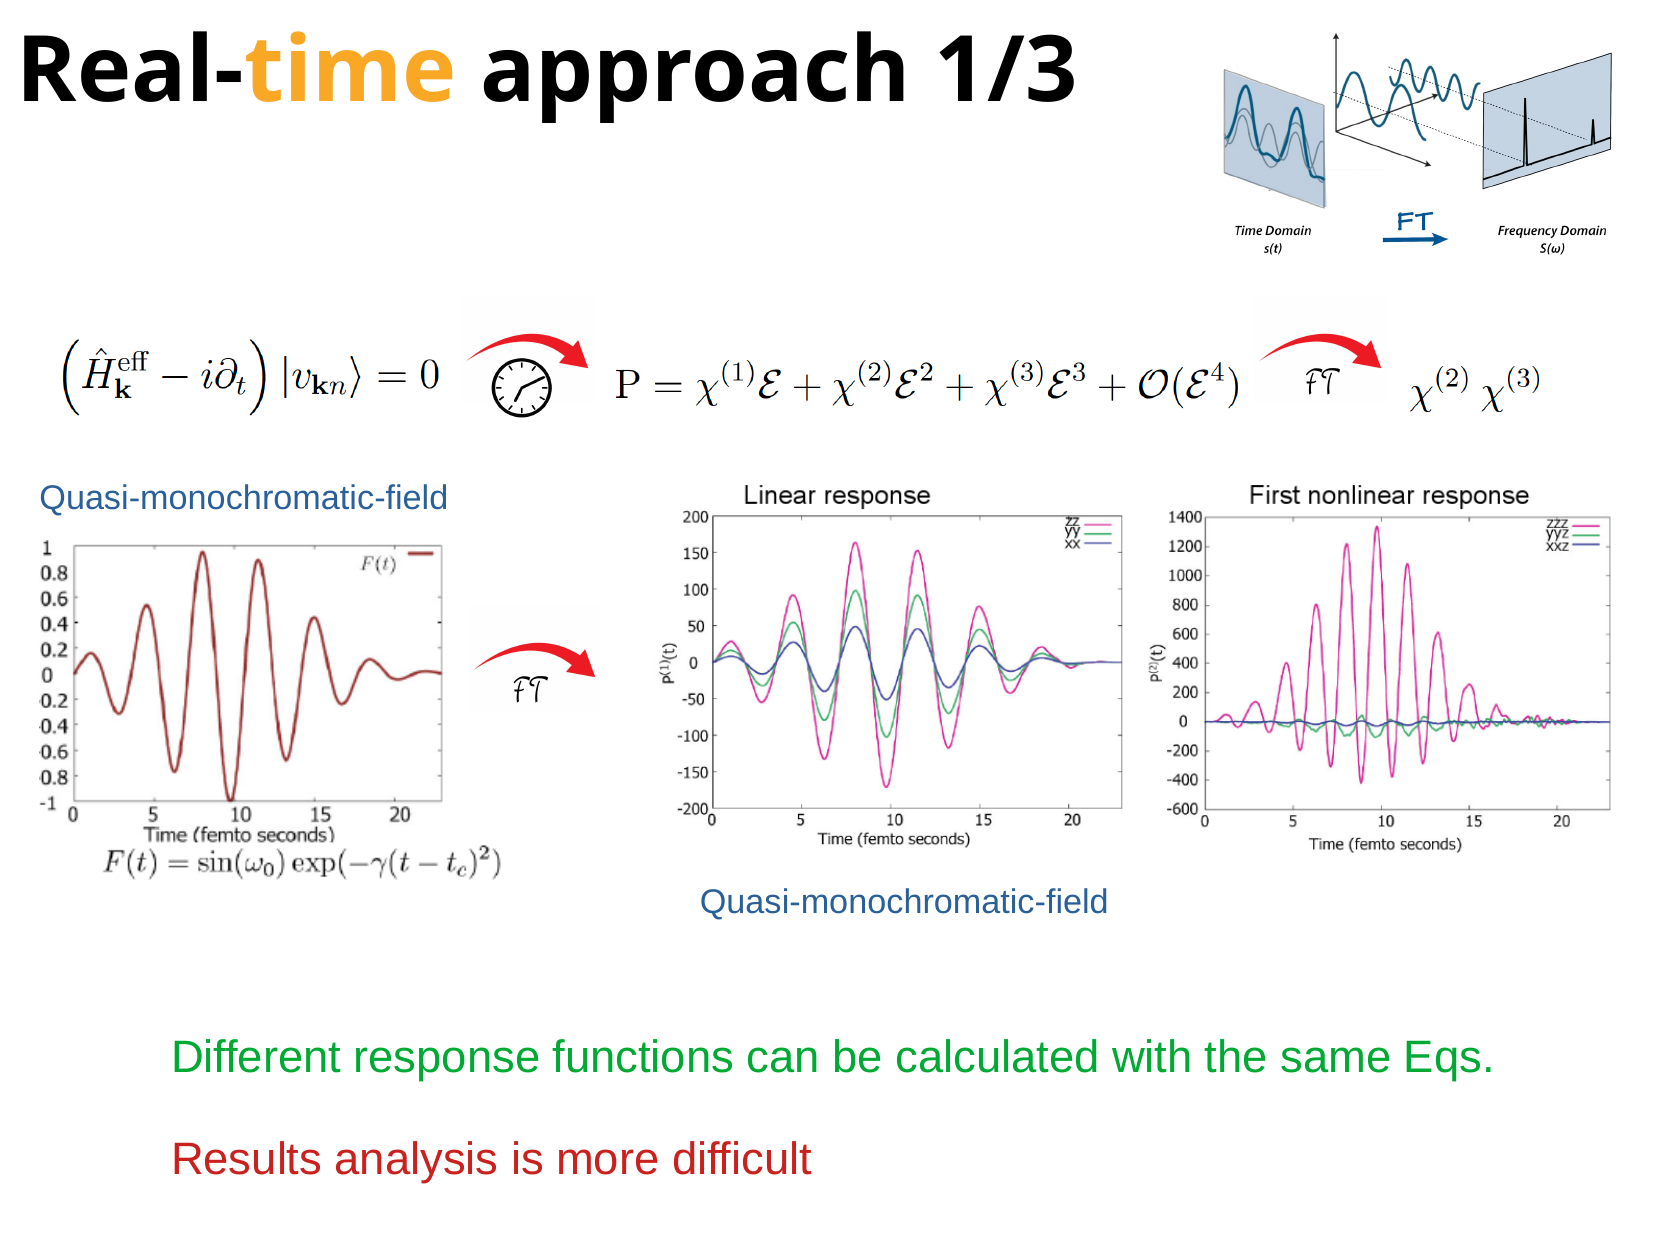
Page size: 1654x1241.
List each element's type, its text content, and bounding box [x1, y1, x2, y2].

picture [1474, 350, 1543, 438]
picture [39, 539, 601, 888]
chart [1298, 364, 1351, 403]
picture [60, 331, 442, 422]
text_box Different response functions can be calculated with the same Eqs. Results analysis is more difficult [119, 992, 1560, 1193]
text_box Quasi-monochromatic-field [685, 886, 1135, 934]
chart [506, 673, 559, 711]
picture [1207, 21, 1636, 271]
picture [1254, 294, 1387, 402]
text_box Quasi-monochromatic-field [24, 467, 474, 530]
text_box [490, 354, 554, 419]
picture [1400, 350, 1472, 438]
picture [611, 344, 1242, 432]
picture [461, 294, 594, 402]
title Real-time approach 1/3 [0, 45, 1111, 136]
picture [630, 483, 1648, 886]
